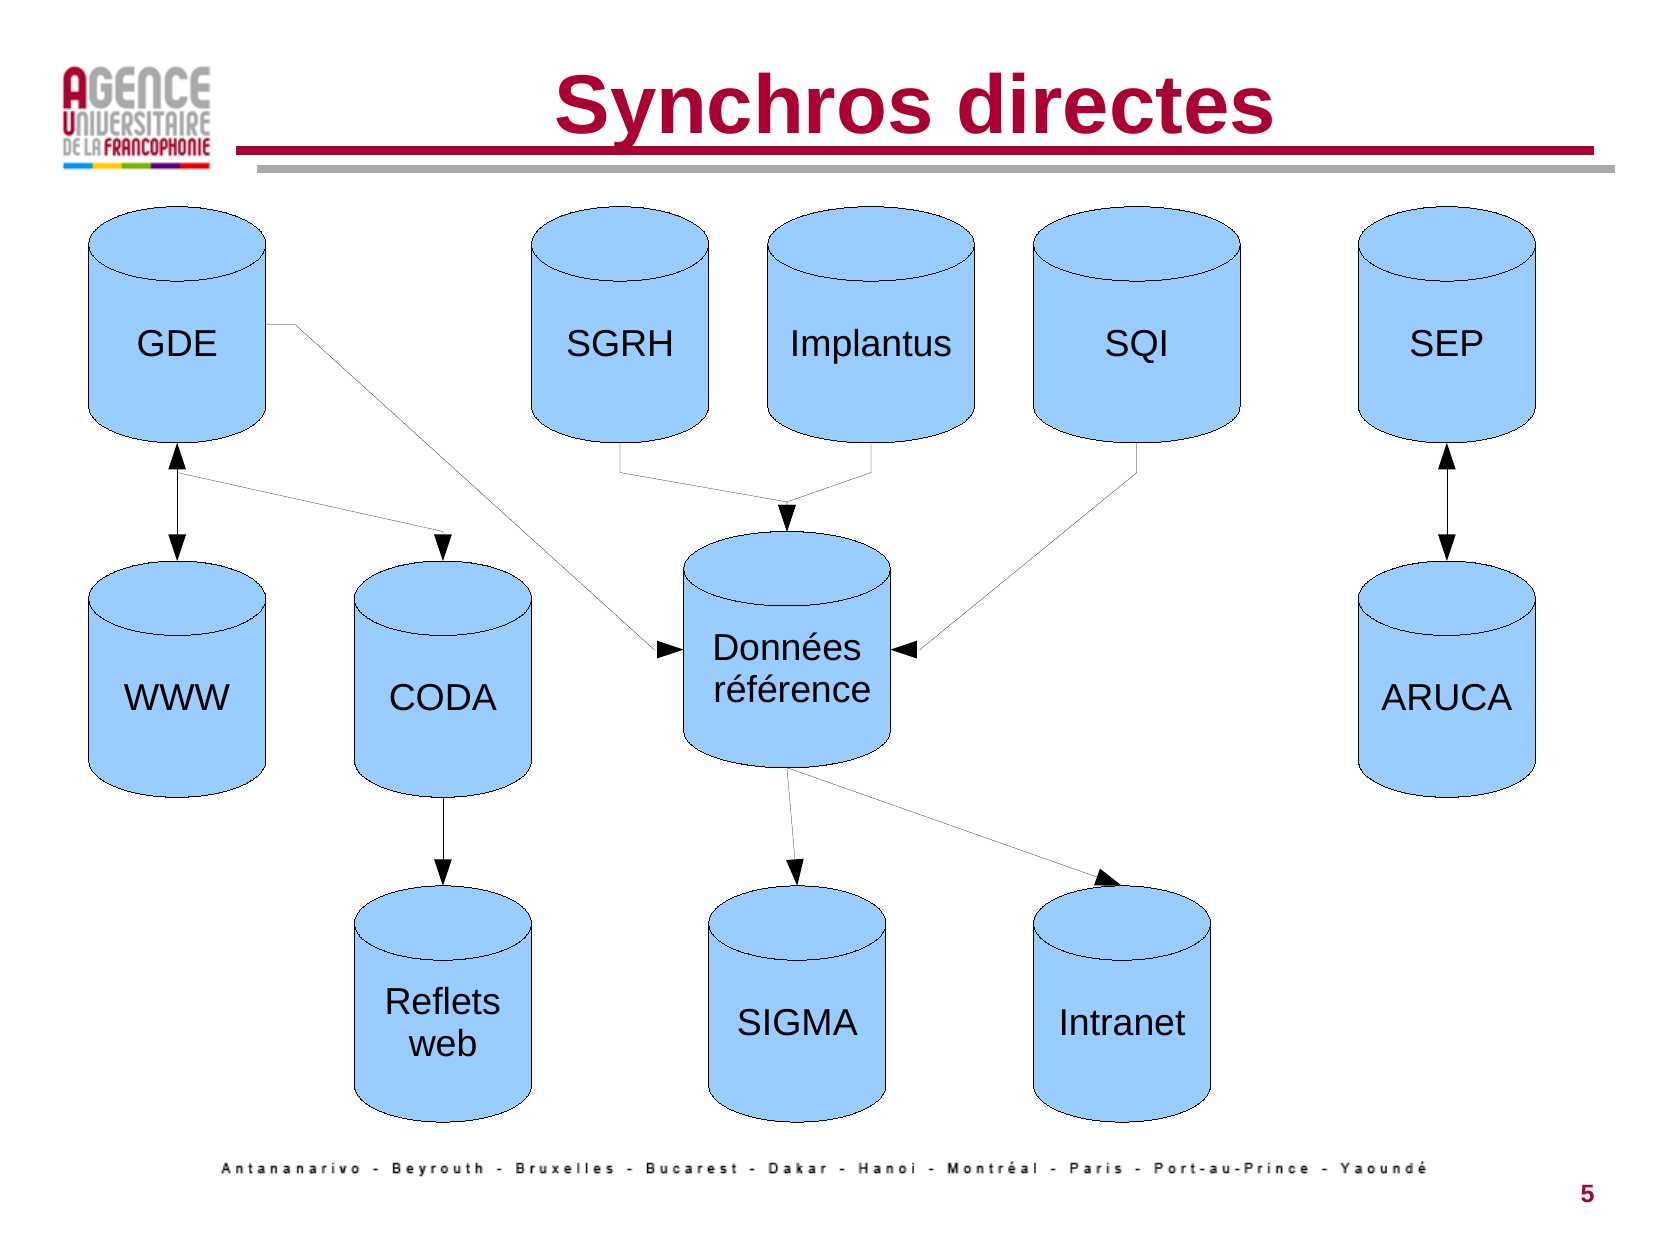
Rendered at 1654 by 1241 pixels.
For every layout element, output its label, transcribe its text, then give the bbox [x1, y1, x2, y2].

text_box Reflets web [354, 885, 532, 1123]
text_box SEP [1358, 206, 1536, 443]
text_box CODA [354, 561, 532, 798]
text_box Implantus [767, 206, 975, 443]
text_box SQI [1033, 206, 1241, 443]
picture [29, 29, 1625, 1241]
text_box WWW [88, 561, 266, 798]
text_box GDE [88, 206, 266, 443]
text_box SIGMA [708, 885, 886, 1123]
text_box Intranet [1033, 885, 1211, 1123]
text_box Données référence [683, 531, 891, 768]
text_box ARUCA [1358, 561, 1536, 798]
title Synchros directes [236, 58, 1595, 152]
text_box SGRH [531, 206, 709, 443]
